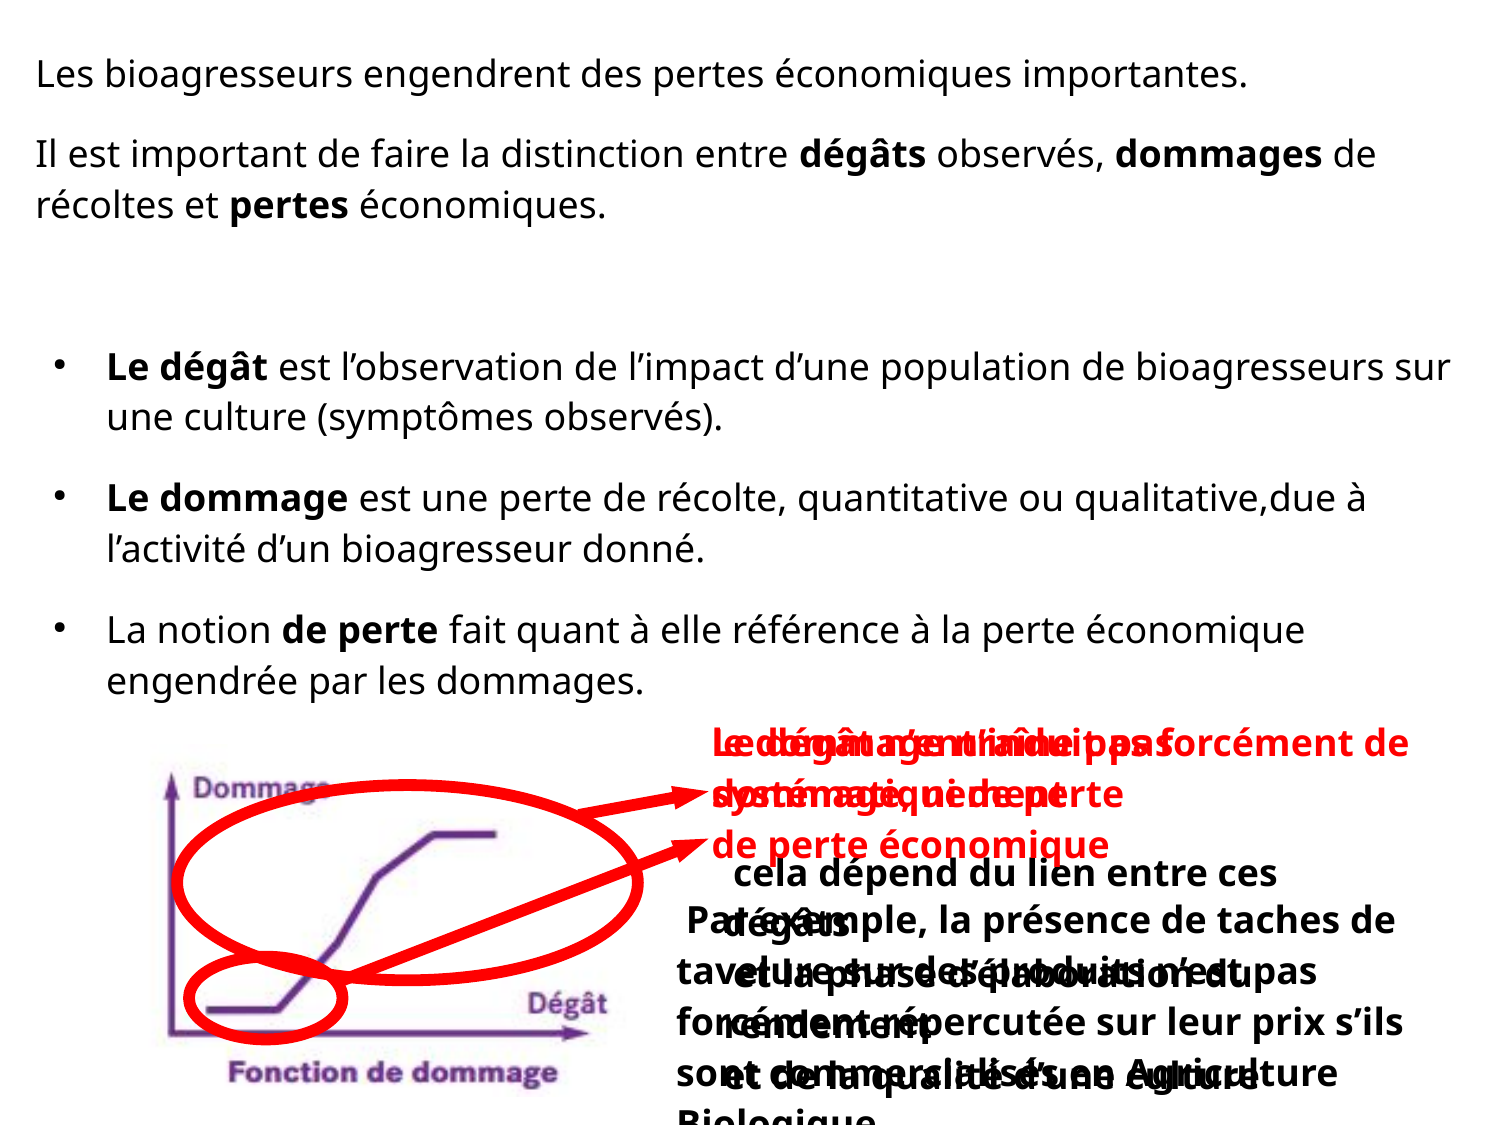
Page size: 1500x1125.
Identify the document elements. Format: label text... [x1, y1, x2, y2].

text_box le dommage n’induit pas systématiquement de perte économique [696, 708, 1489, 873]
picture [596, 799, 696, 859]
picture [196, 963, 336, 1033]
picture [184, 791, 626, 971]
picture [38, 744, 708, 1097]
picture [381, 876, 631, 974]
list Les bioagresseurs engendrent des pertes économiques importantes. Il est important de faire la distinction entre dégâts observés, dommages de récoltes et pertes économiques. Le dégât est l’observation de l’impact d’une population de bioagresseurs sur une culture (symptômes observés). Le dommage est une perte de récolte, quantitative ou qualitative,due à l’activité d’un bioagresseur donné. La notion de perte fait quant à elle référence à la perte économique engendrée par les dommages. [35, 47, 1459, 916]
text_box cela dépend du lien entre ces dégâts et la phase d’élaboration du rendement et de la qualité d’une culture [708, 873, 1394, 885]
text_box Par exemple, la présence de taches de tavelure sur des produits n’est pas forcément répercutée sur leur prix s’ils sont commercialisés en Agriculture Biologique. [661, 885, 1489, 1100]
